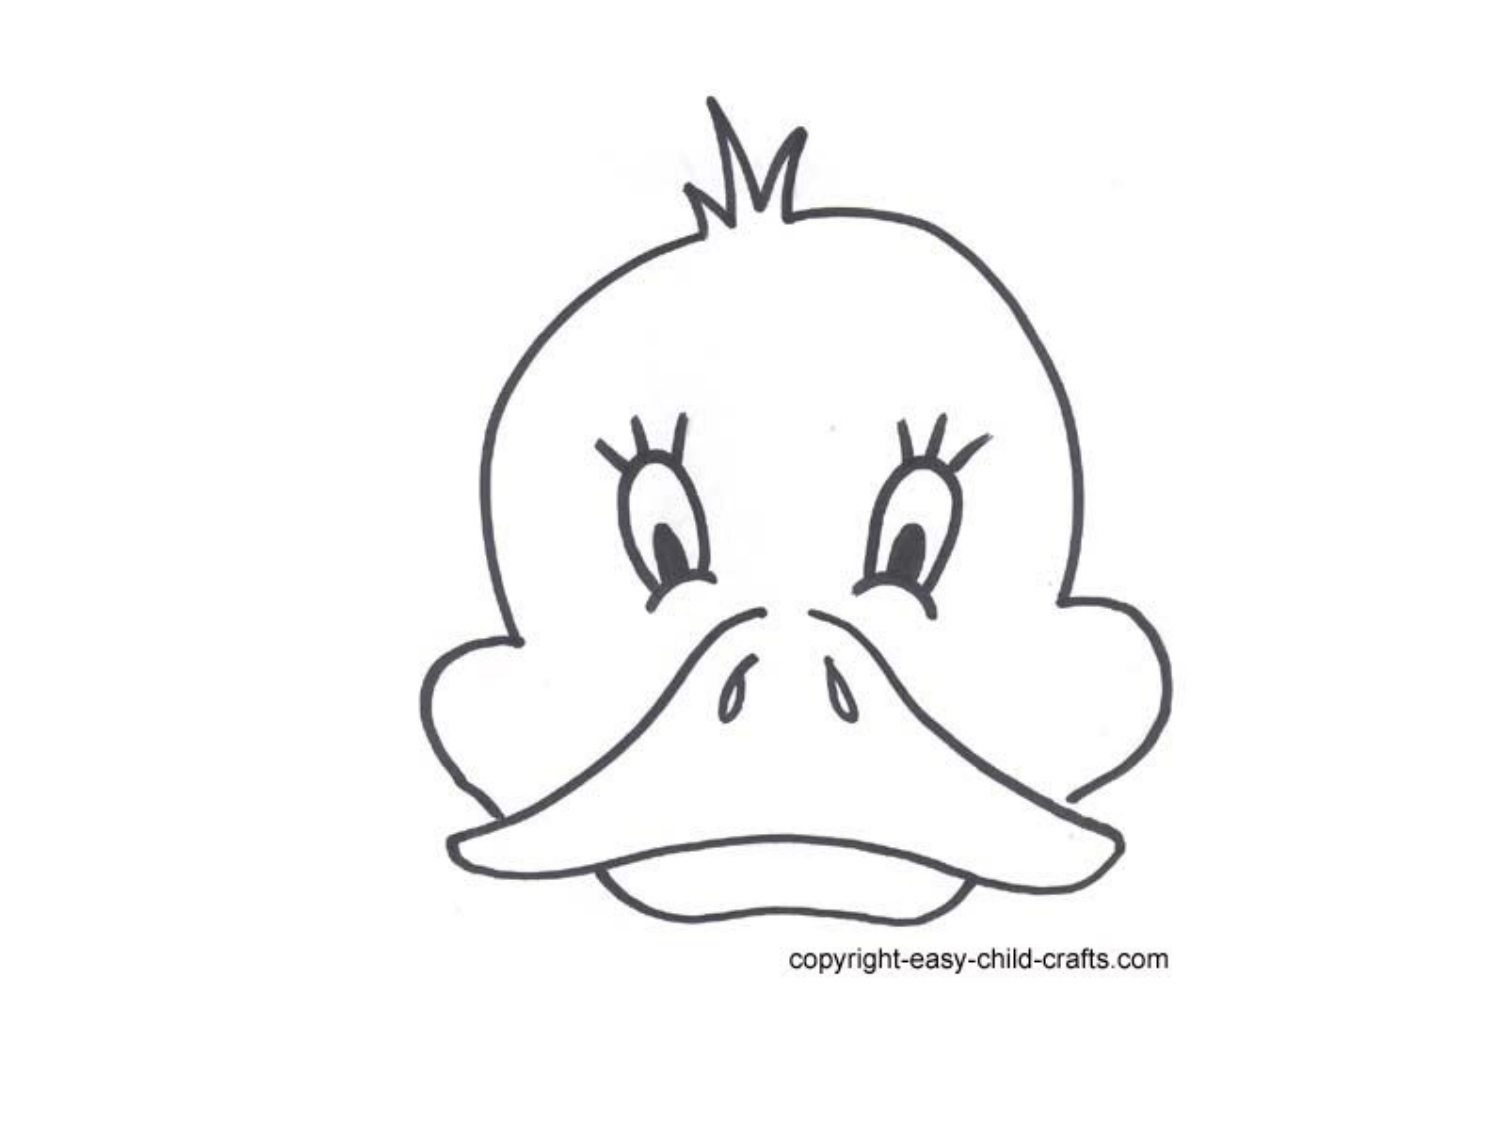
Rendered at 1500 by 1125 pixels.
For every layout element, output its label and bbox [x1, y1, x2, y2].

picture [389, 44, 1206, 993]
